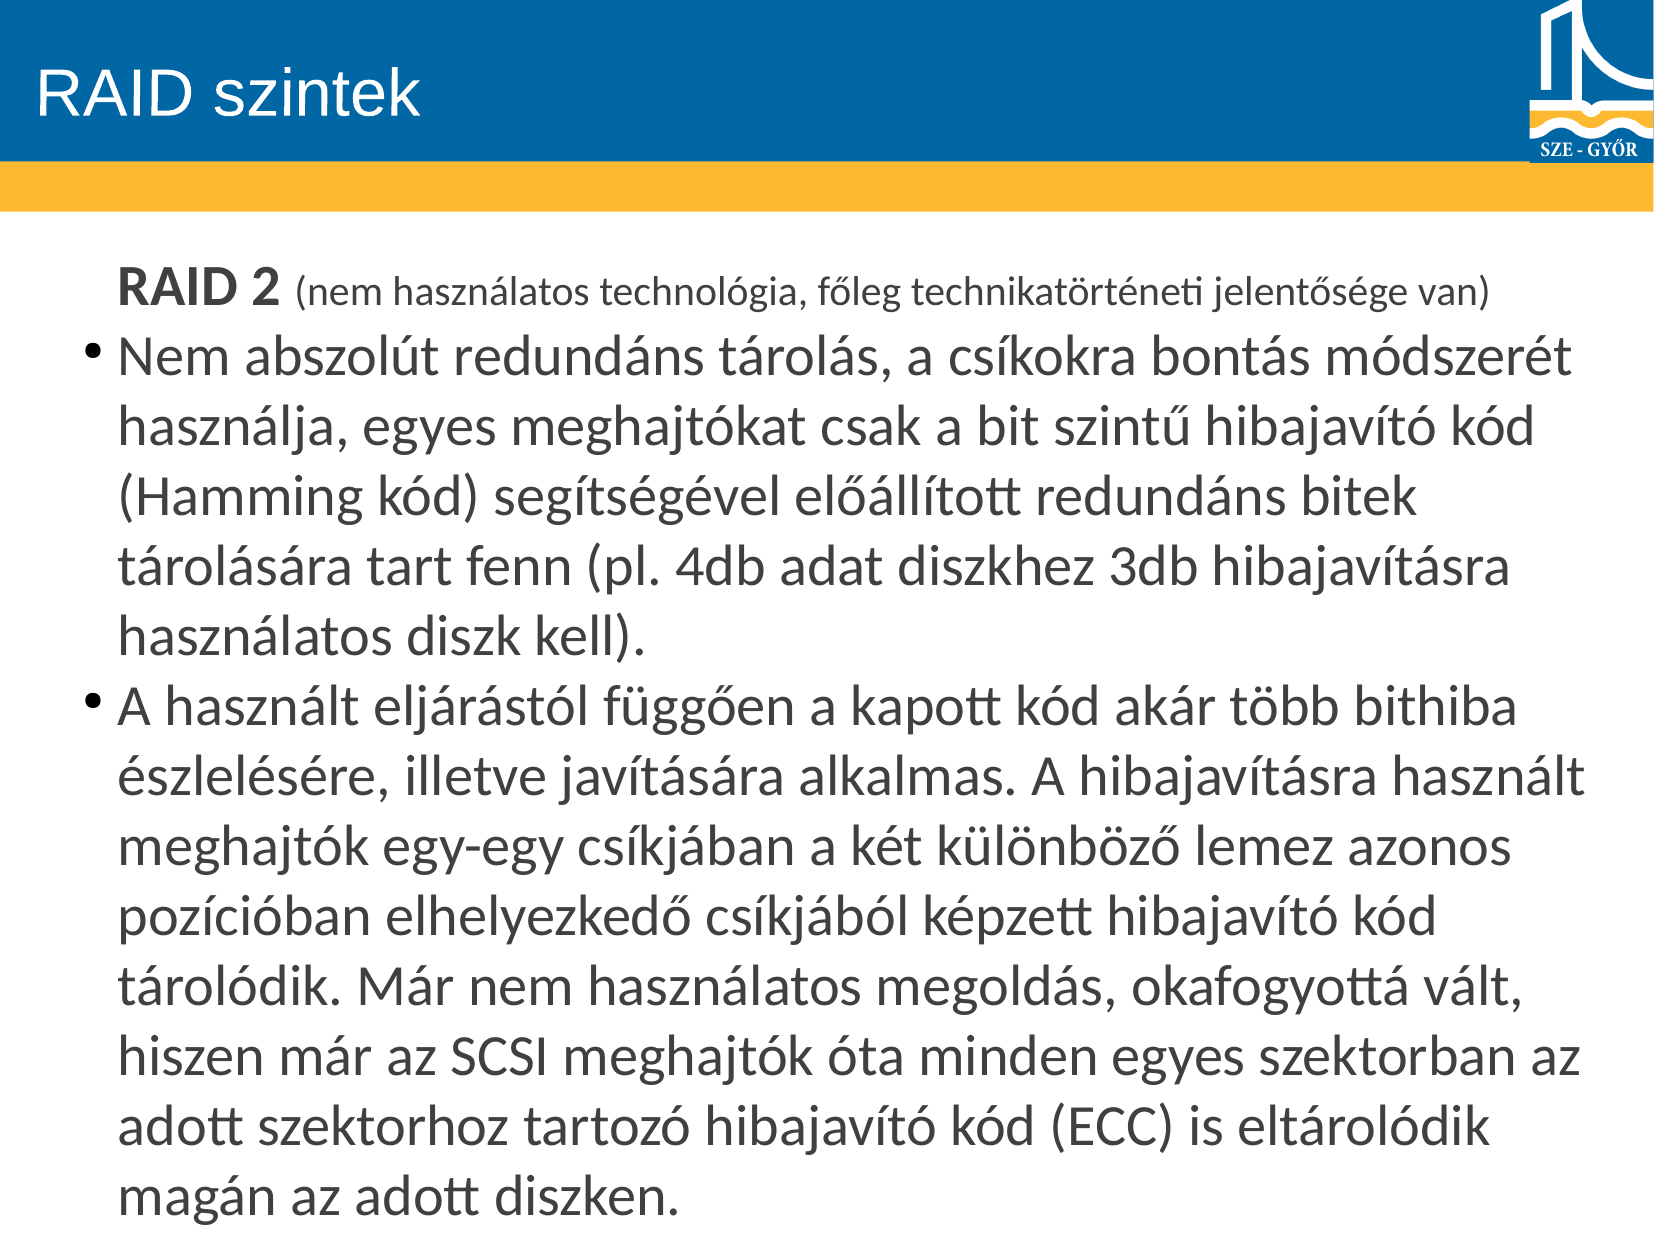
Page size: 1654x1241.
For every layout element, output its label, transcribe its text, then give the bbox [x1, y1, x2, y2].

text_box RAID szintek [34, 48, 1524, 144]
picture [1529, 0, 1654, 163]
text_box RAID 2 (nem használatos technológia, főleg technikatörténeti jelentősége van) Nem abszolút redundáns tárolás, a csíkokra bontás módszerét használja, egyes meghajtókat csak a bit szintű hibajavító kód (Hamming kód) segítségével előállított redundáns bitek tárolására tart fenn (pl. 4db adat diszkhez 3db hibajavításra használatos diszk kell). A használt eljárástól függően a kapott kód akár több bithiba észlelésére, illetve javítására alkalmas. A hibajavításra használt meghajtók egy-egy csíkjában a két különböző lemez azonos pozícióban elhelyezkedő csíkjából képzett hibajavító kód tárolódik. Már nem használatos megoldás, okafogyottá vált, hiszen már az SCSI meghajtók óta minden egyes szektorban az adott szektorhoz tartozó hibajavító kód (ECC) is eltárolódik magán az adott diszken. [82, 247, 1595, 1198]
